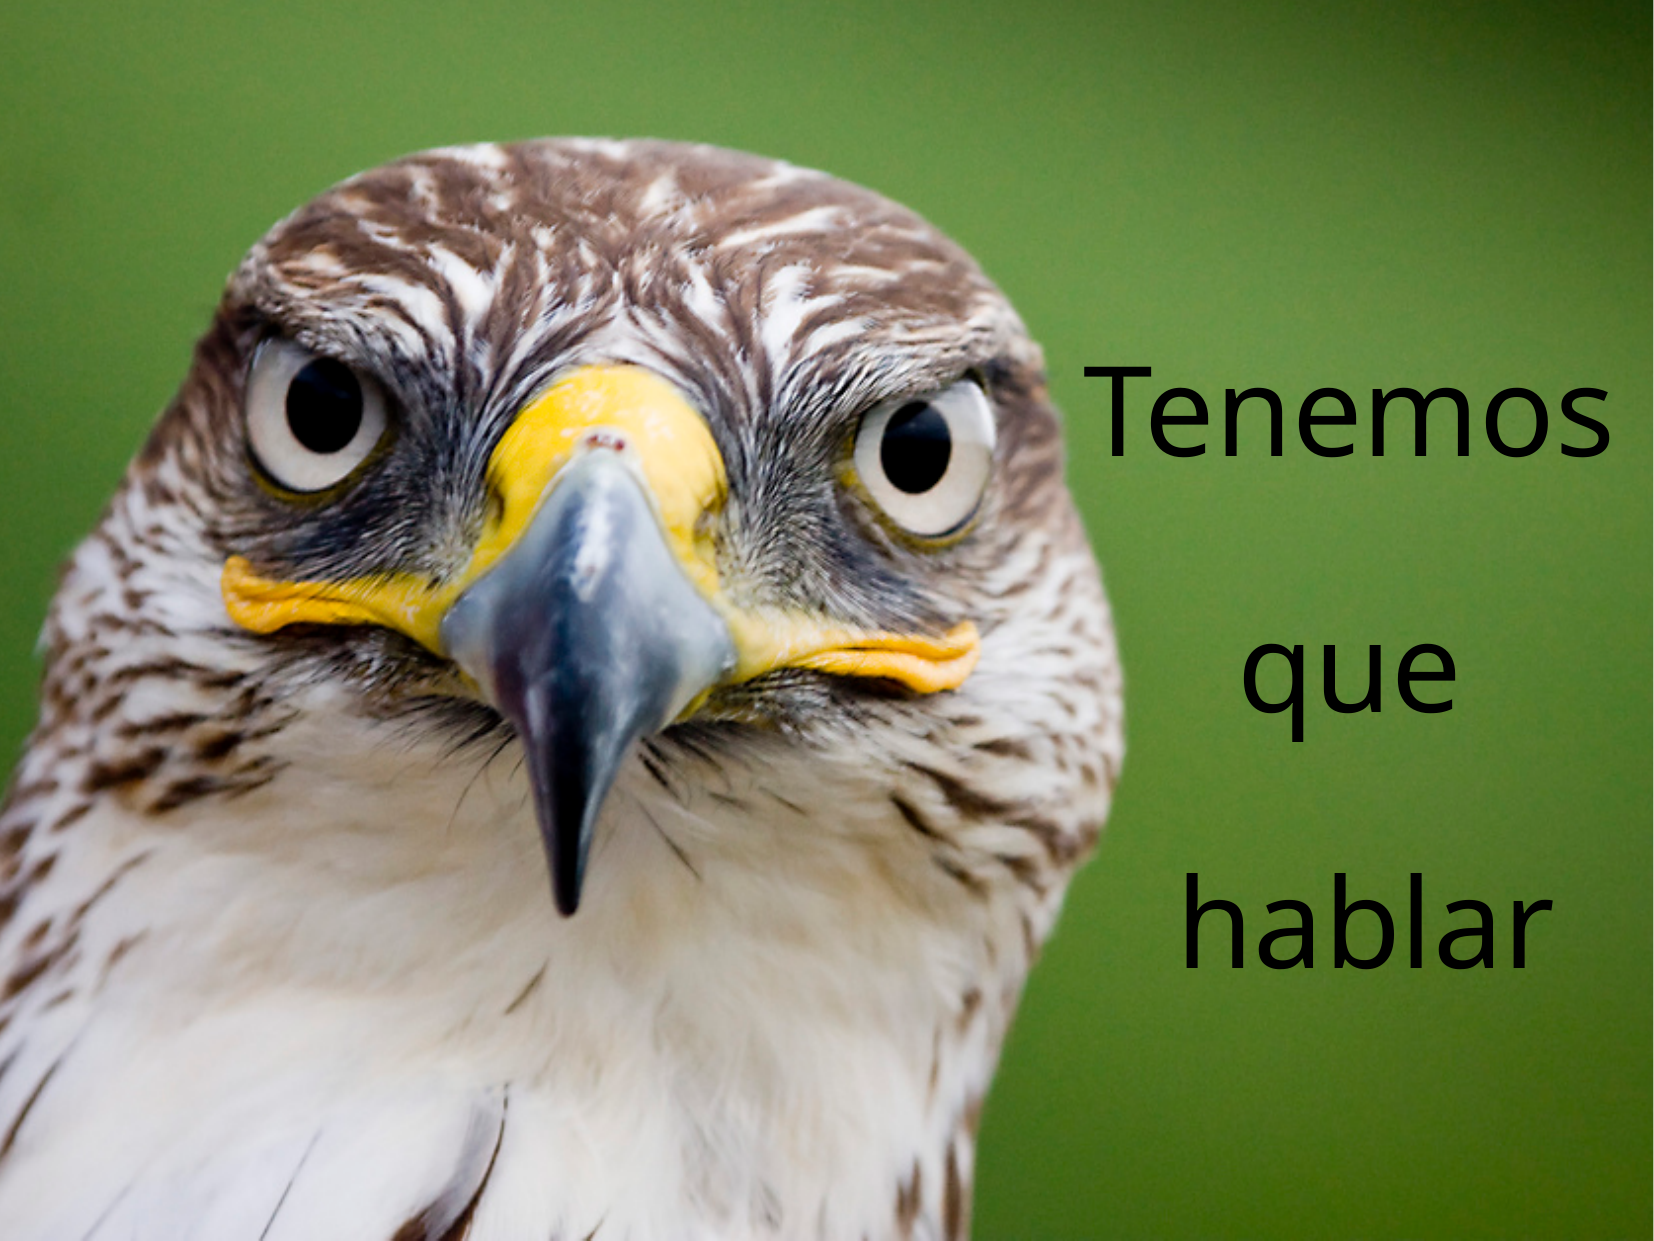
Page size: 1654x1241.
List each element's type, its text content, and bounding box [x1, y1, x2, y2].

picture [0, 0, 1654, 1241]
subtitle Tenemos que hablar [1035, 60, 1654, 1183]
